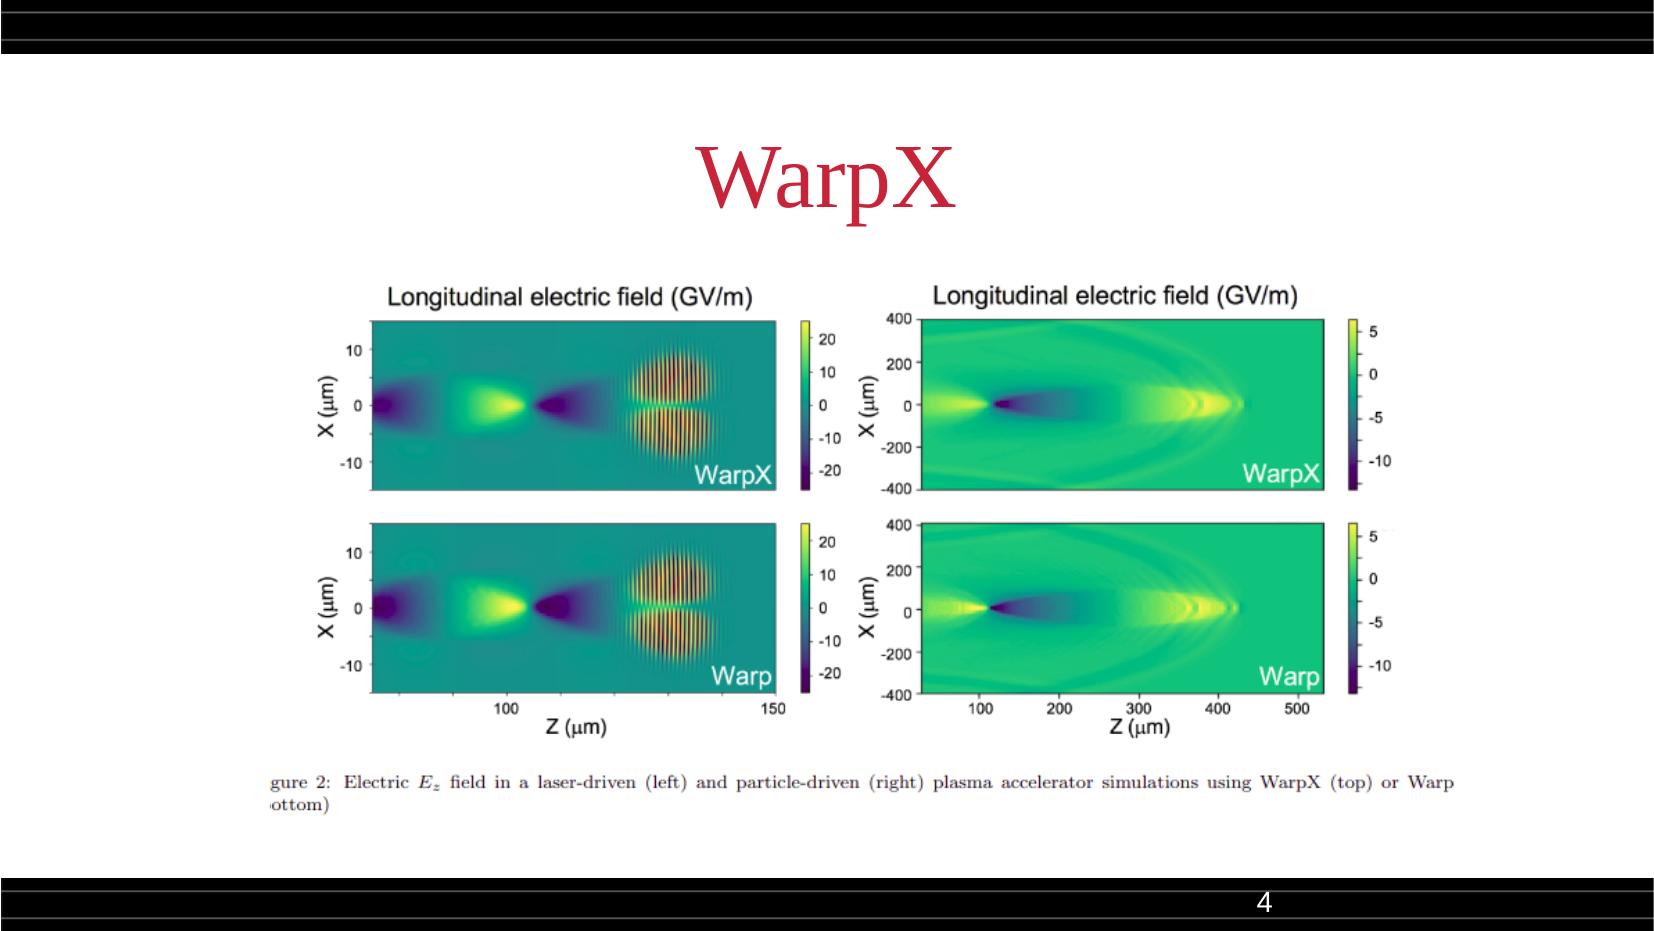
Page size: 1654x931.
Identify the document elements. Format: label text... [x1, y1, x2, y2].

title WarpX [82, 114, 1571, 226]
picture [270, 270, 1456, 820]
